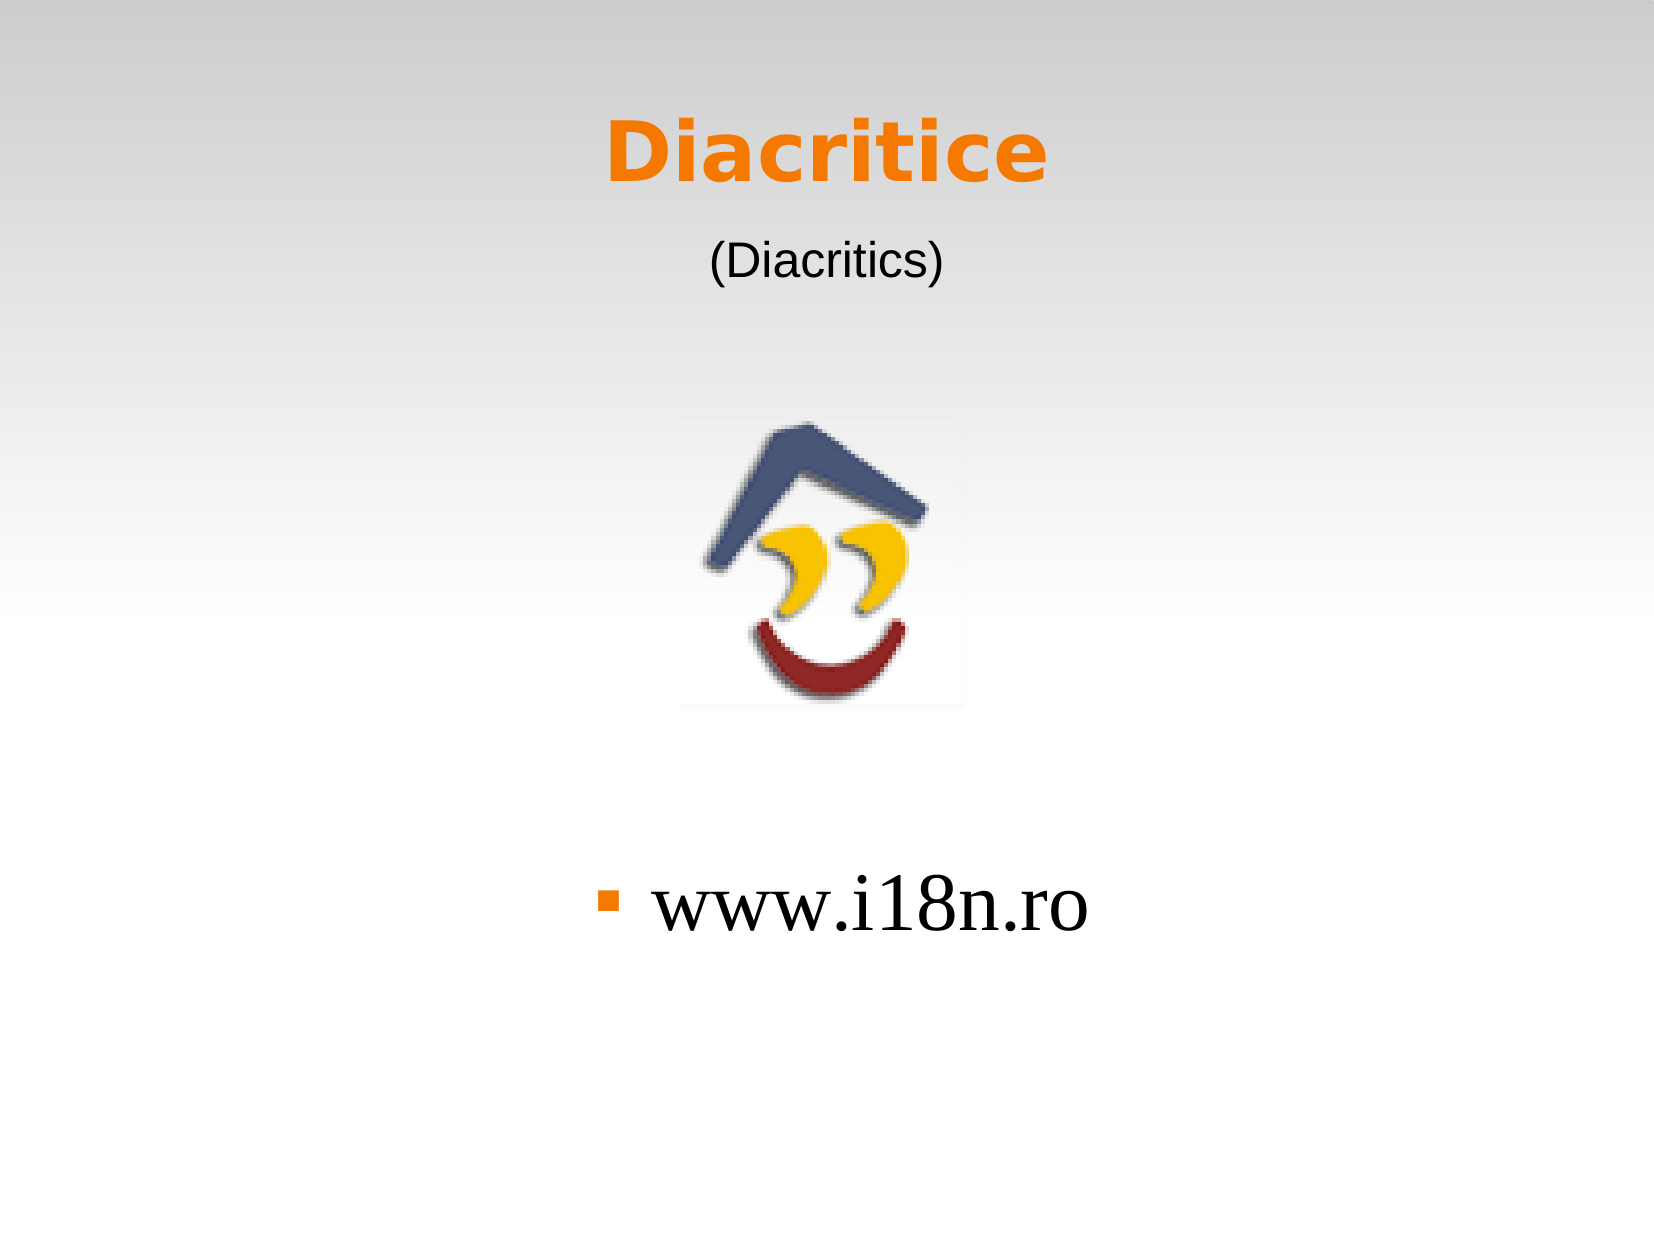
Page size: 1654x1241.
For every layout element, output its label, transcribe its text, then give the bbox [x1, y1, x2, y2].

text_box (Diacritics) [177, 224, 1477, 296]
title Diacritice [82, 56, 1571, 250]
list www.i18n.ro [82, 856, 1571, 1094]
picture [679, 413, 975, 709]
